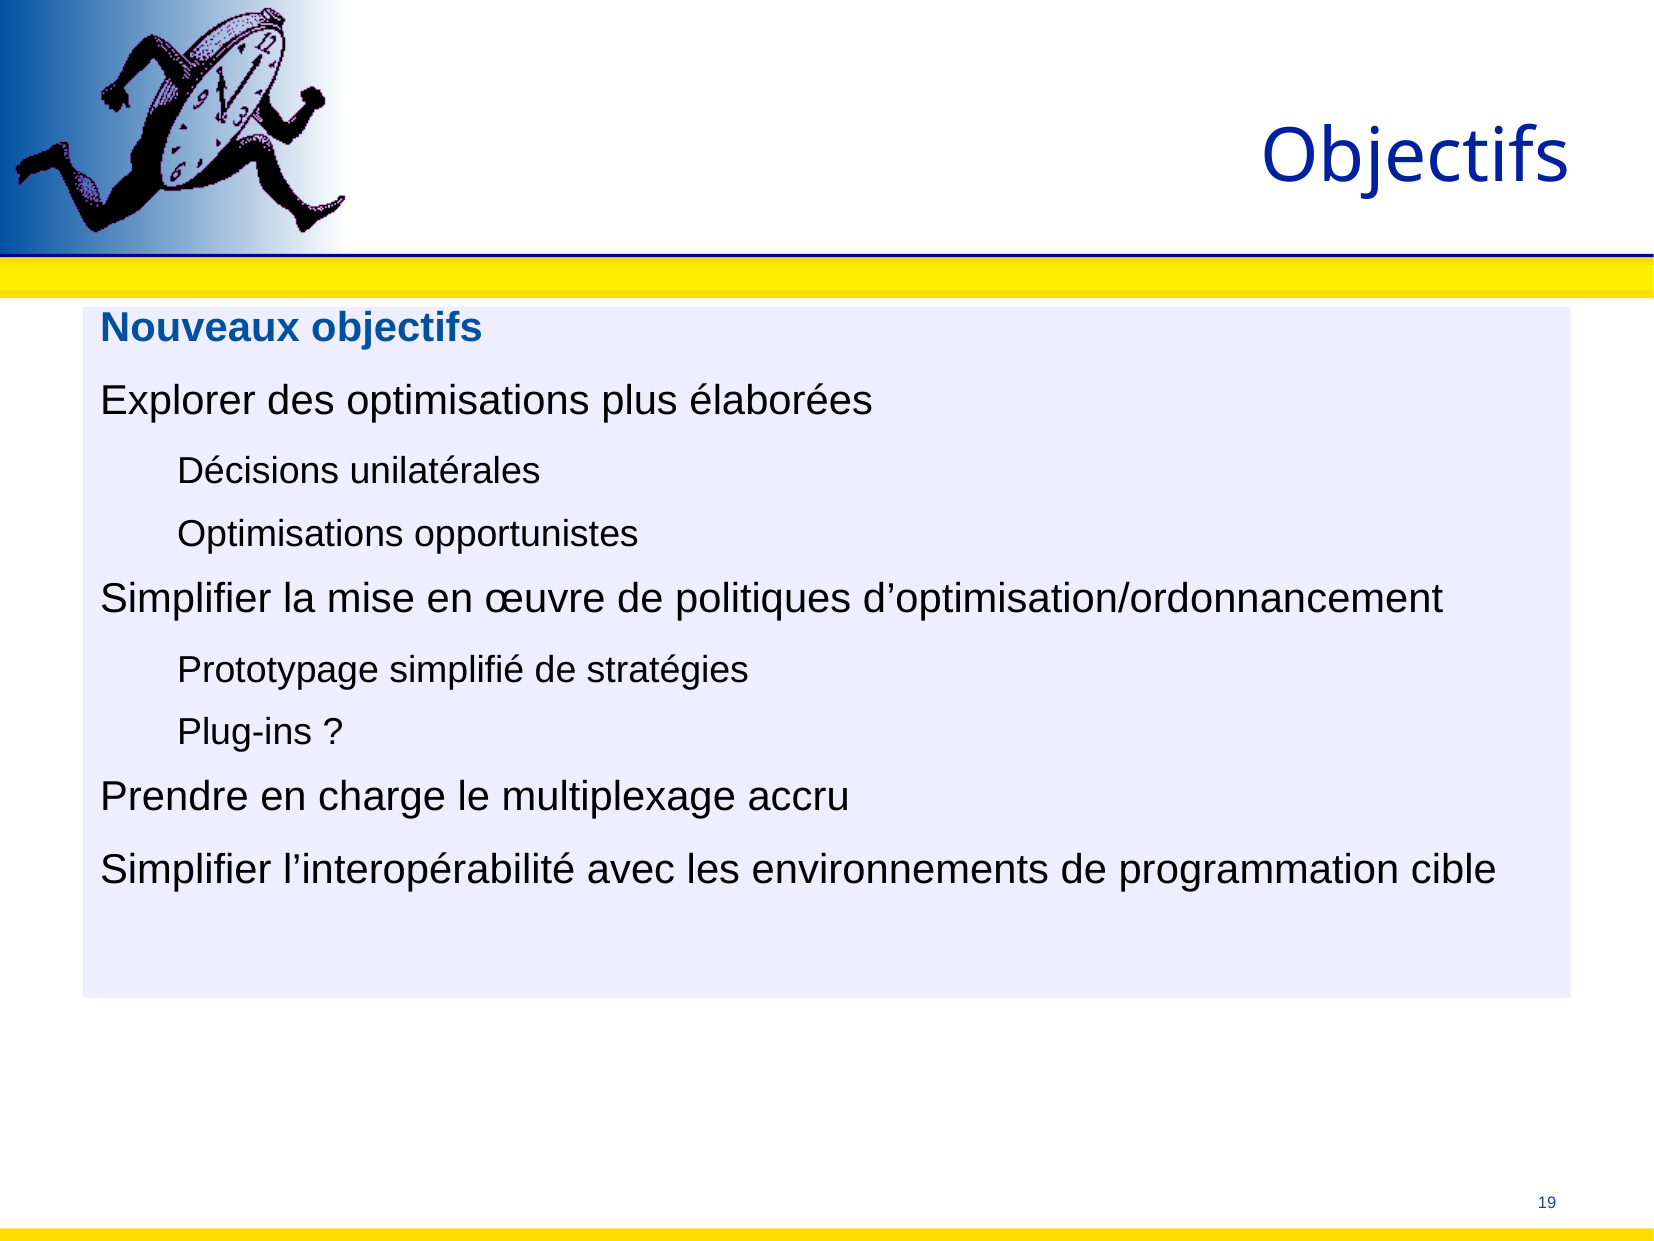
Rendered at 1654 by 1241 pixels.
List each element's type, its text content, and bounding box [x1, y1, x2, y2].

title Objectifs [372, 49, 1571, 257]
picture [14, 0, 353, 245]
list Nouveaux objectifs Explorer des optimisations plus élaborées Décisions unilatérales Optimisations opportunistes Simplifier la mise en œuvre de politiques d’optimisation/ordonnancement Prototypage simplifié de stratégies Plug-ins ? Prendre en charge le multiplexage accru Simplifier l’interopérabilité avec les environnements de programmation cible [82, 306, 1571, 998]
